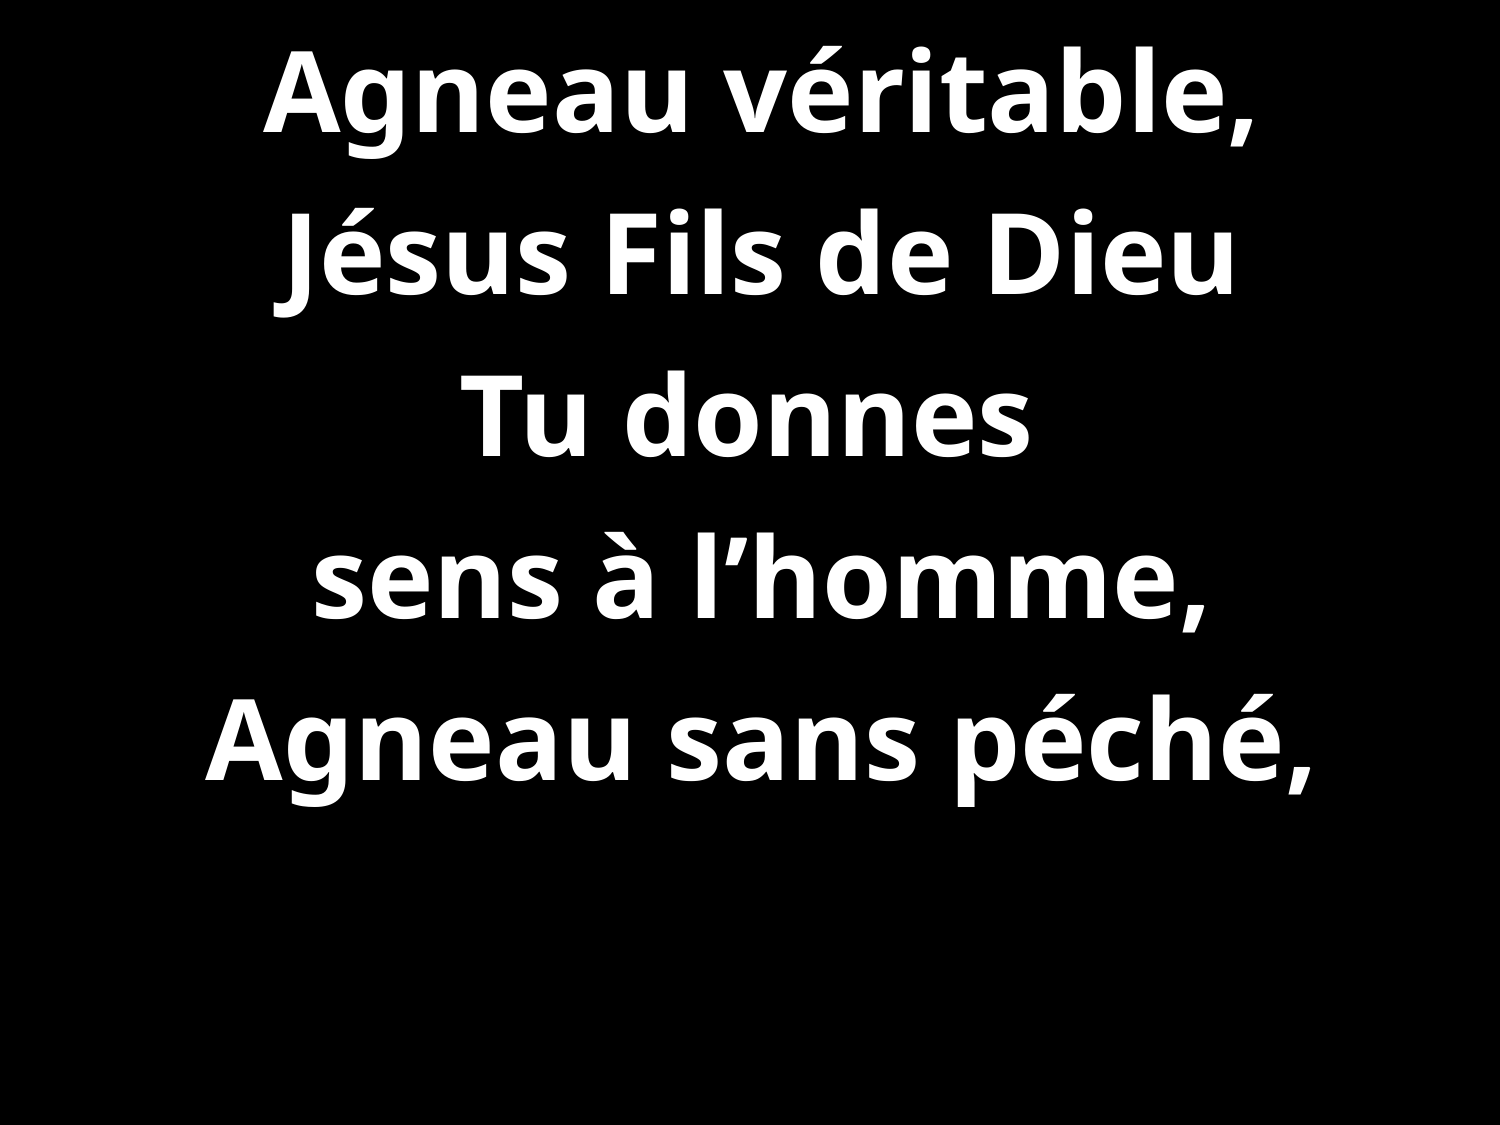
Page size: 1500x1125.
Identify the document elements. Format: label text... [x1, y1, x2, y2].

list Agneau véritable, Jésus Fils de Dieu Tu donnes sens à l’homme, Agneau sans péché, [23, 12, 1500, 1111]
